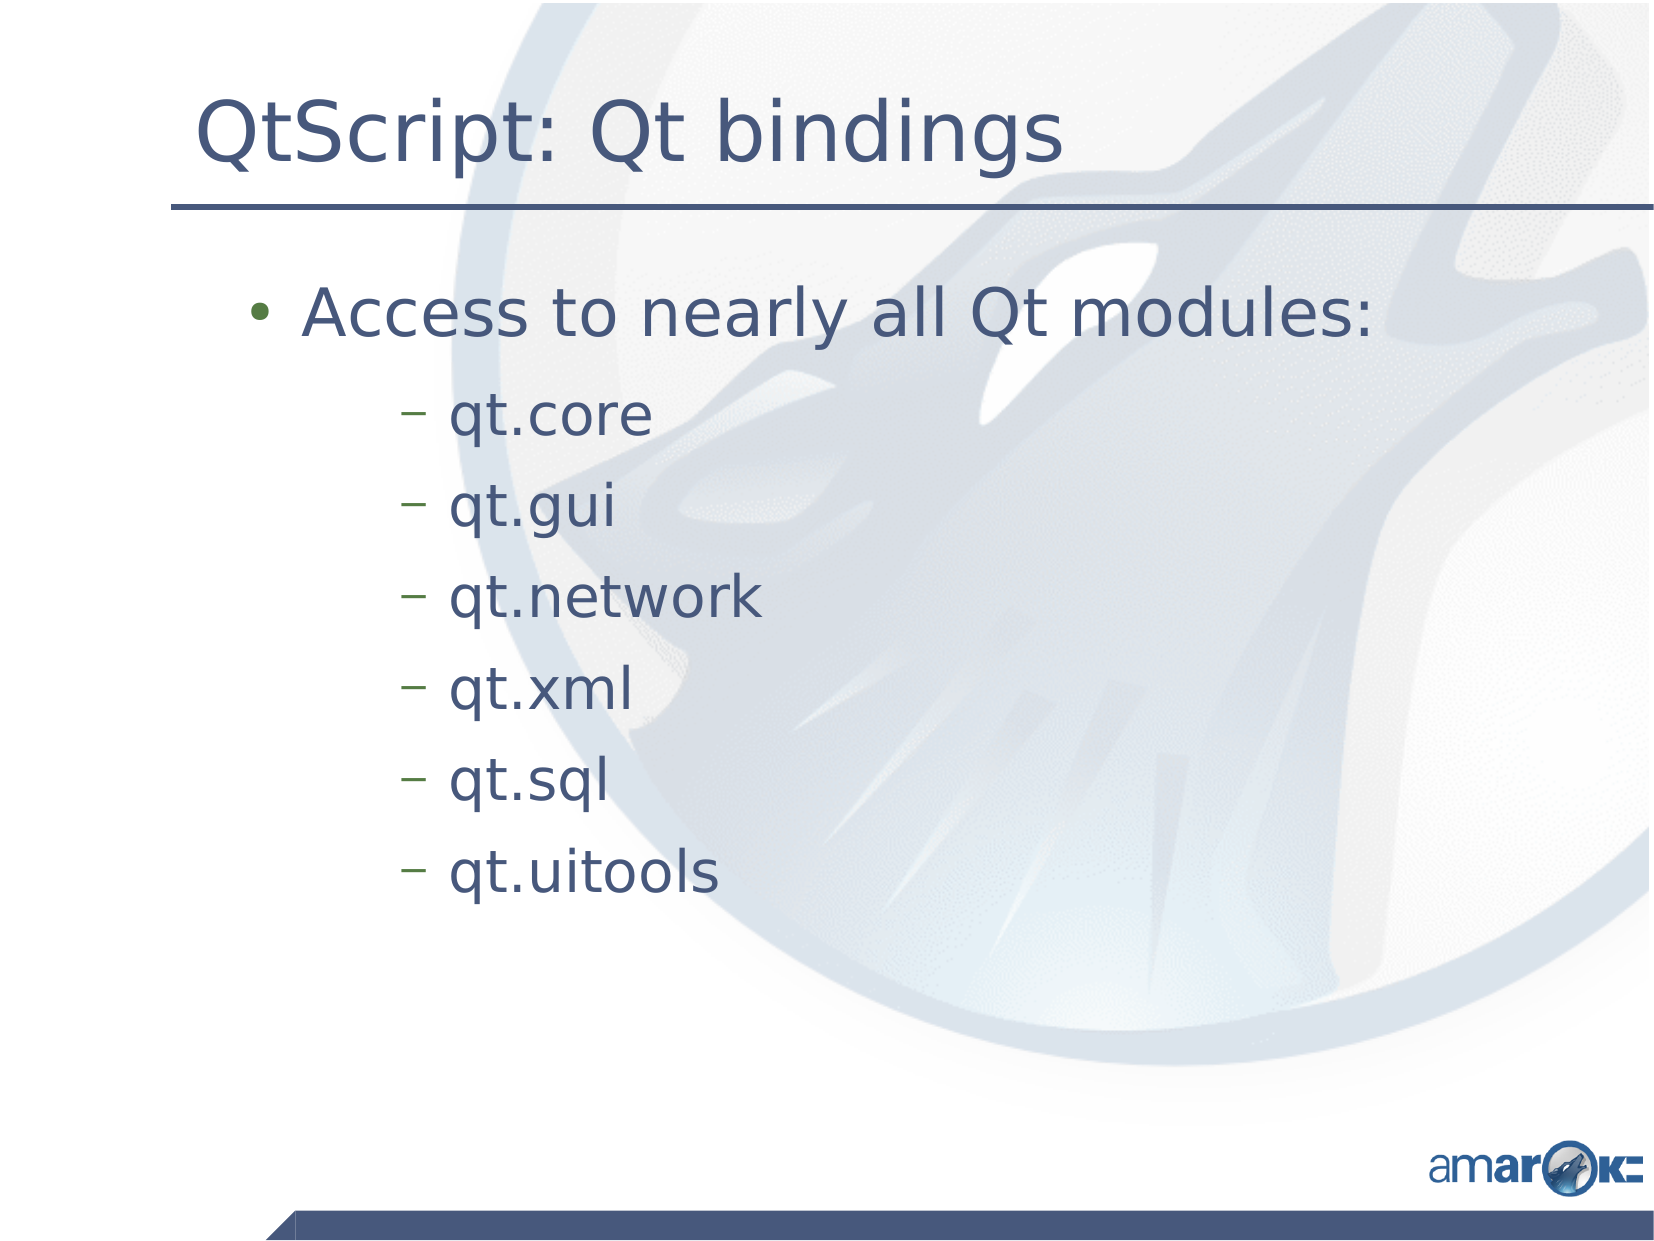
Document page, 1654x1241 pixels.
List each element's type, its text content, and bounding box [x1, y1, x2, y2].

list Access to nearly all Qt modules: qt.core qt.gui qt.network qt.xml qt.sql qt.uitools [212, 274, 1530, 1078]
title QtScript: Qt bindings [194, 29, 1530, 237]
picture [1417, 1127, 1652, 1210]
